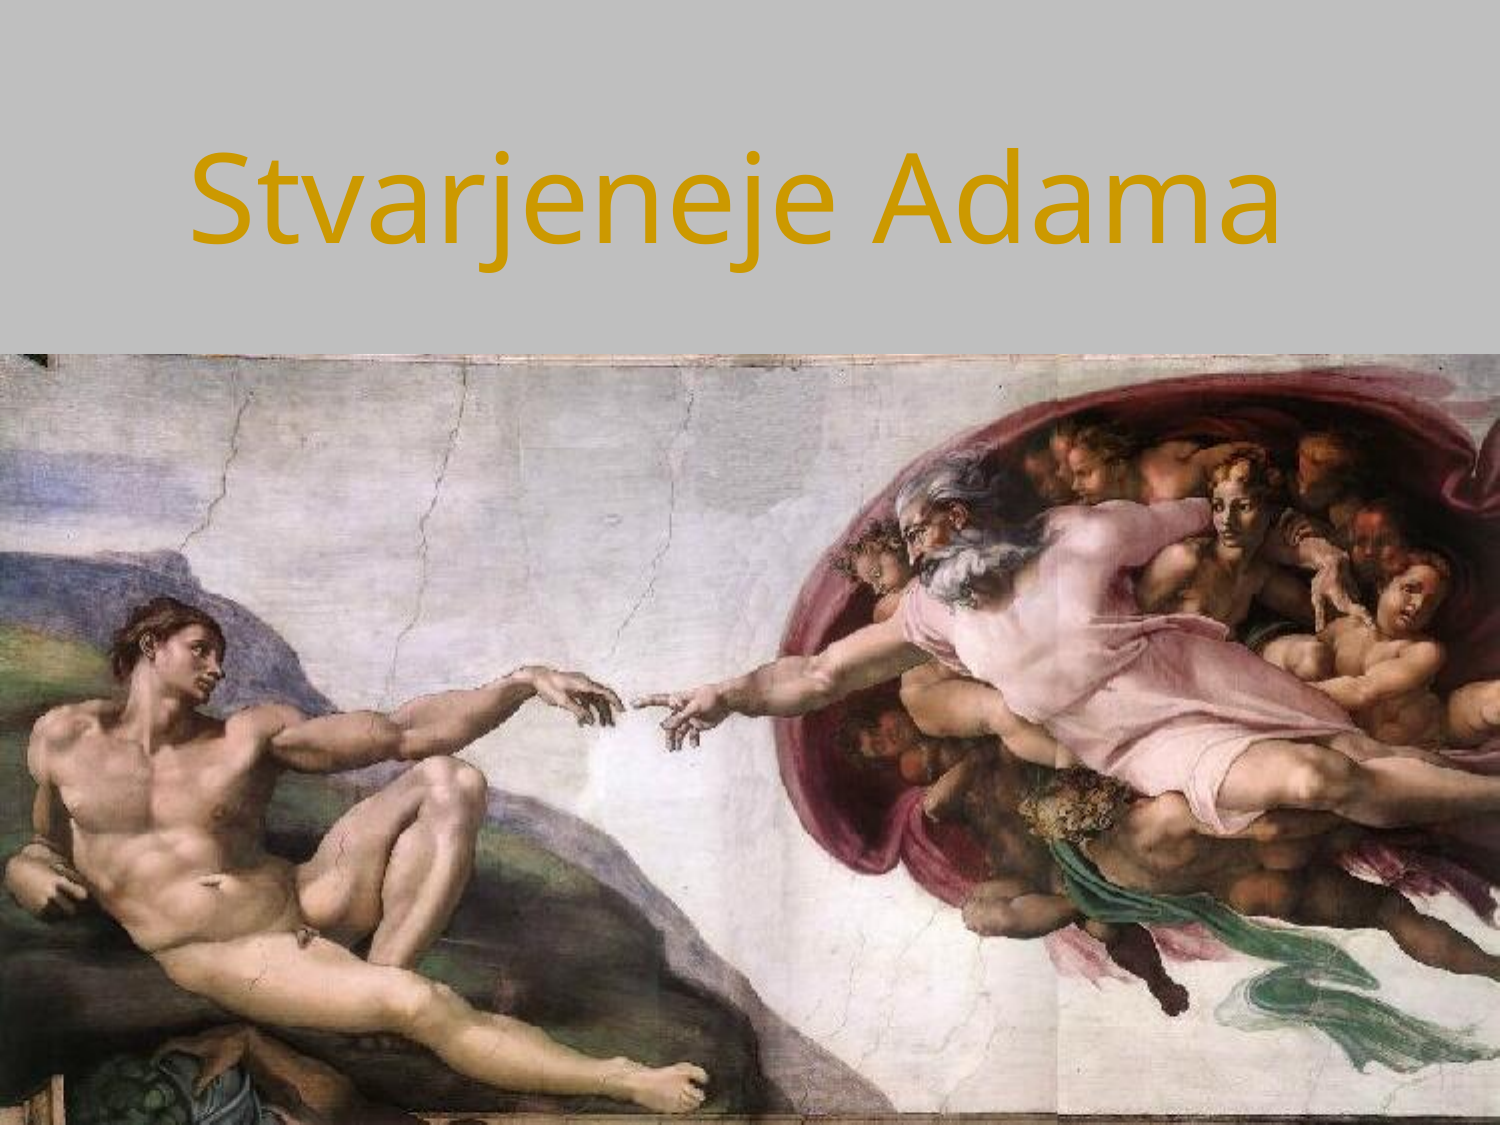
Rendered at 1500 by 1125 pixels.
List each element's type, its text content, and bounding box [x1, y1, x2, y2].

picture [0, 354, 1500, 1125]
text_box Stvarjeneje Adama [0, 24, 1475, 363]
